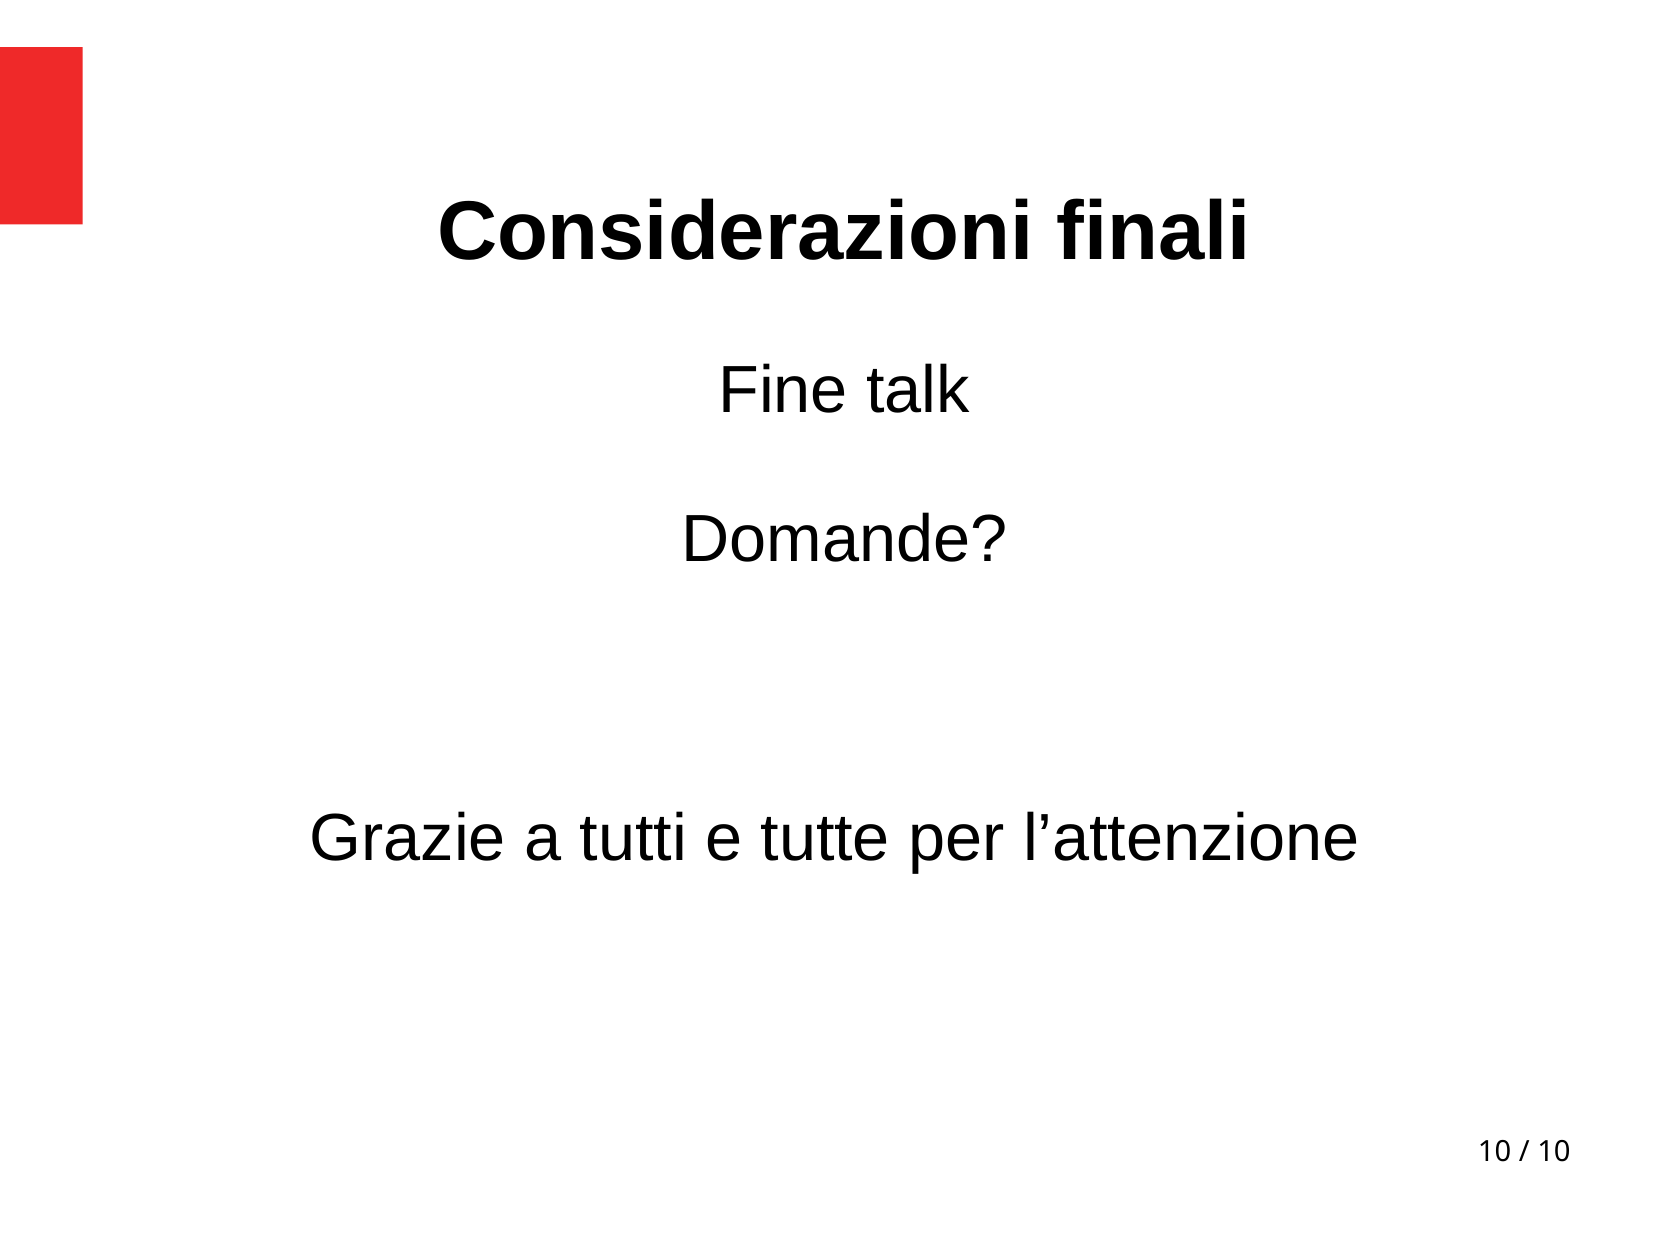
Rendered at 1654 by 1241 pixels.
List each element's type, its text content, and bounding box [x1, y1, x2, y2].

subtitle Considerazioni finali Fine talk Domande? Grazie a tutti e tutte per l’attenzione [118, 49, 1571, 1010]
